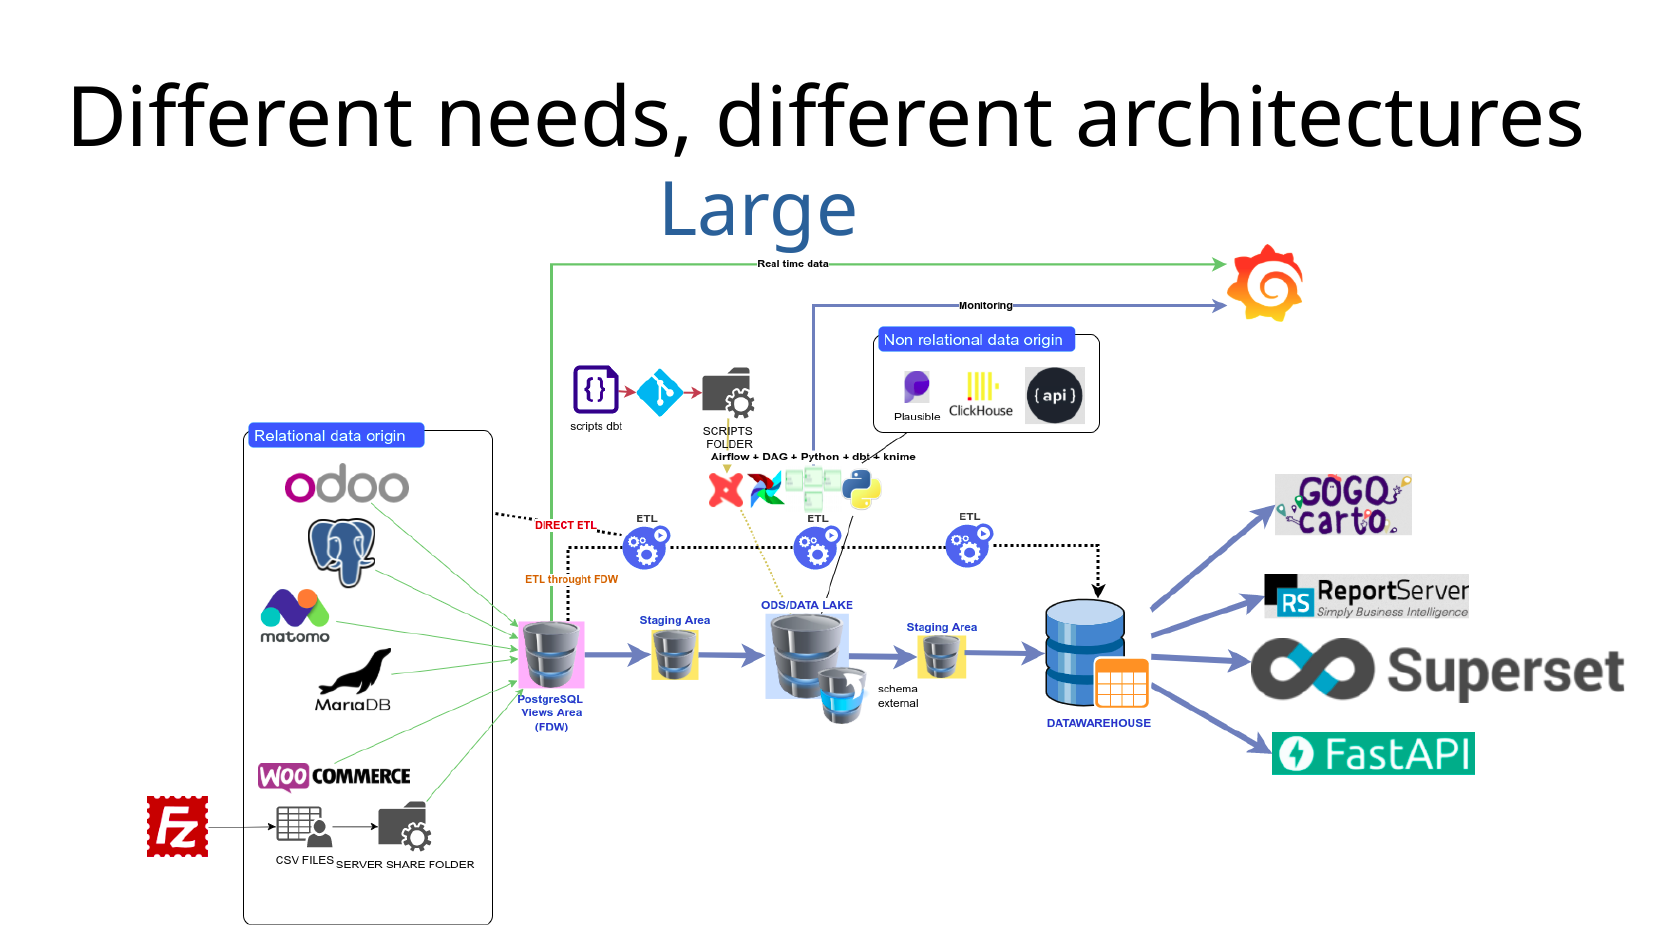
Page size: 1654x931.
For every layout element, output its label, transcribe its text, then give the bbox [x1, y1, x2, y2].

text_box Large [643, 147, 939, 268]
title Different needs, different architectures [0, 36, 1654, 193]
picture [147, 244, 1625, 925]
